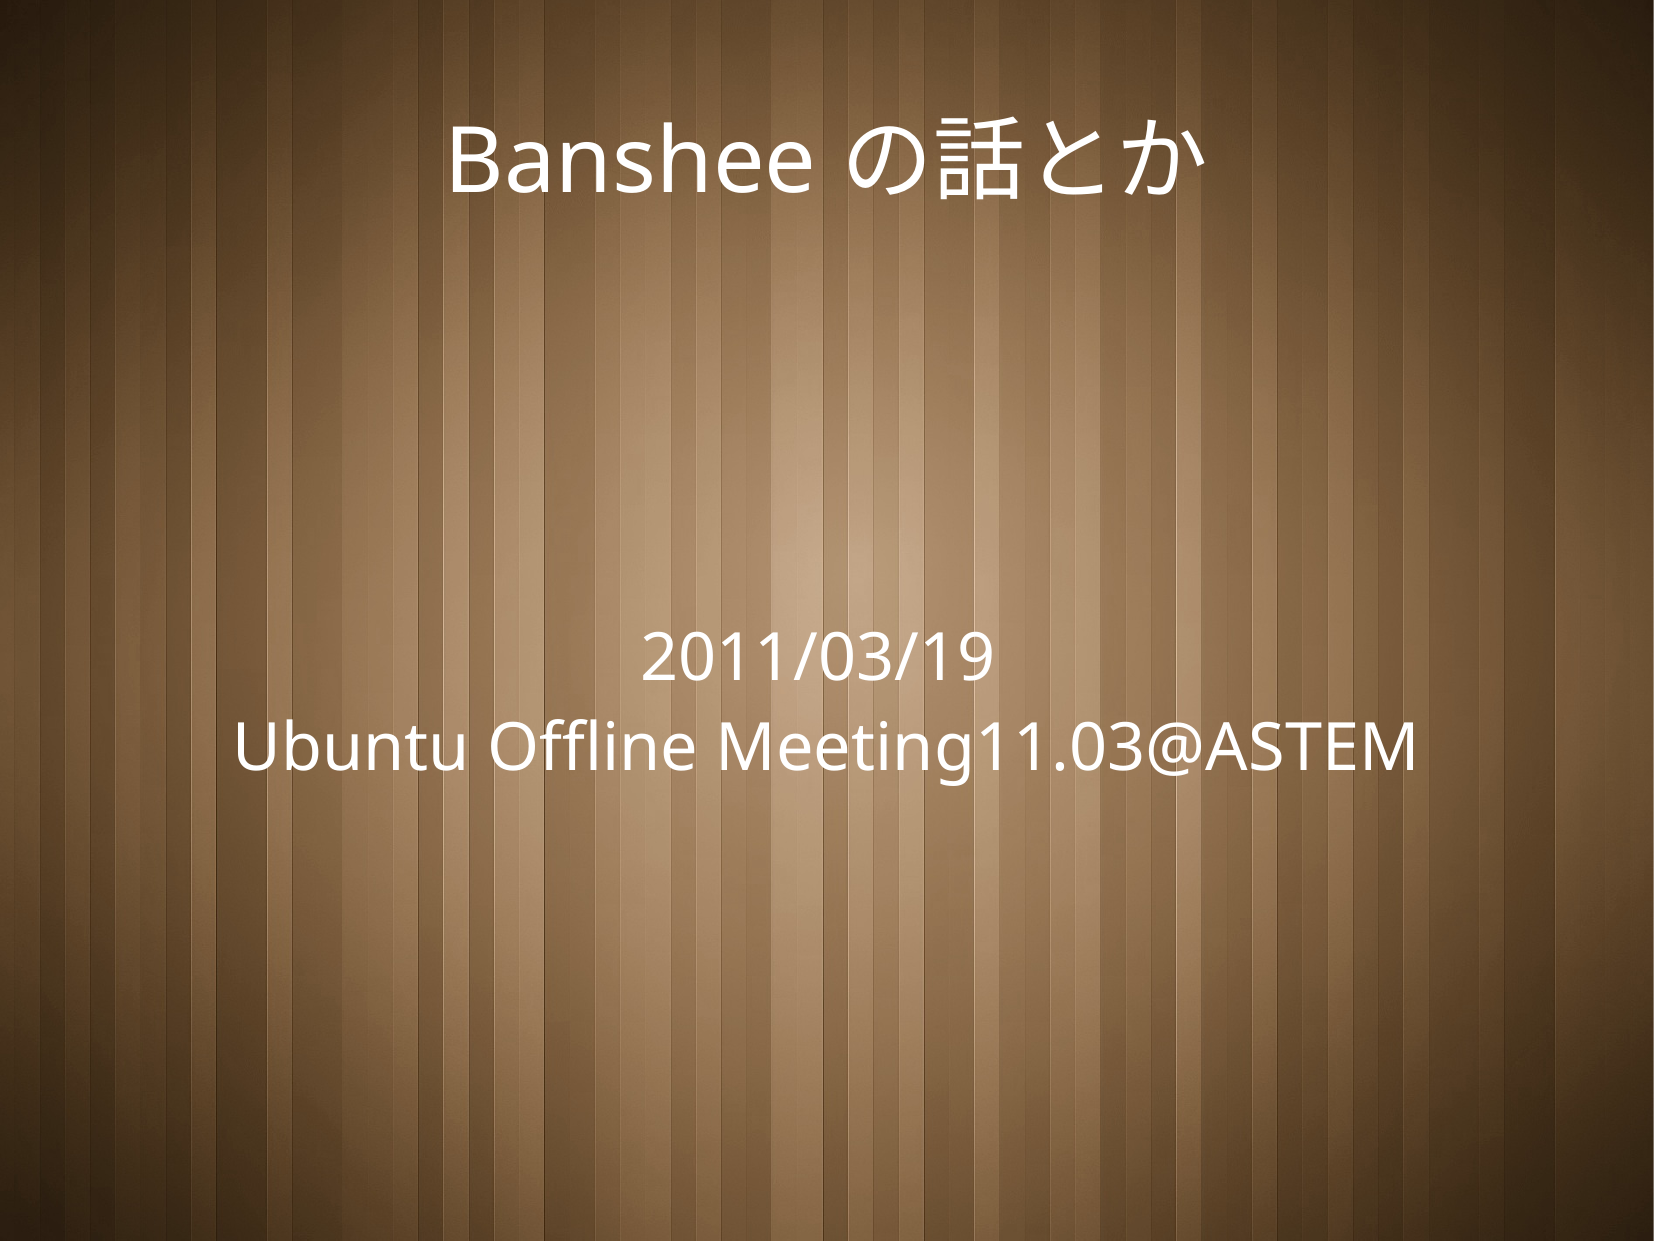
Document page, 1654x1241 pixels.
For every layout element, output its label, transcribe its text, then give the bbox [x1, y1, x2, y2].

picture [0, 0, 1654, 1241]
subtitle 2011/03/19 Ubuntu Offline Meeting11.03@ASTEM [82, 297, 1571, 1102]
title Bansheeの話とか [82, 49, 1571, 257]
